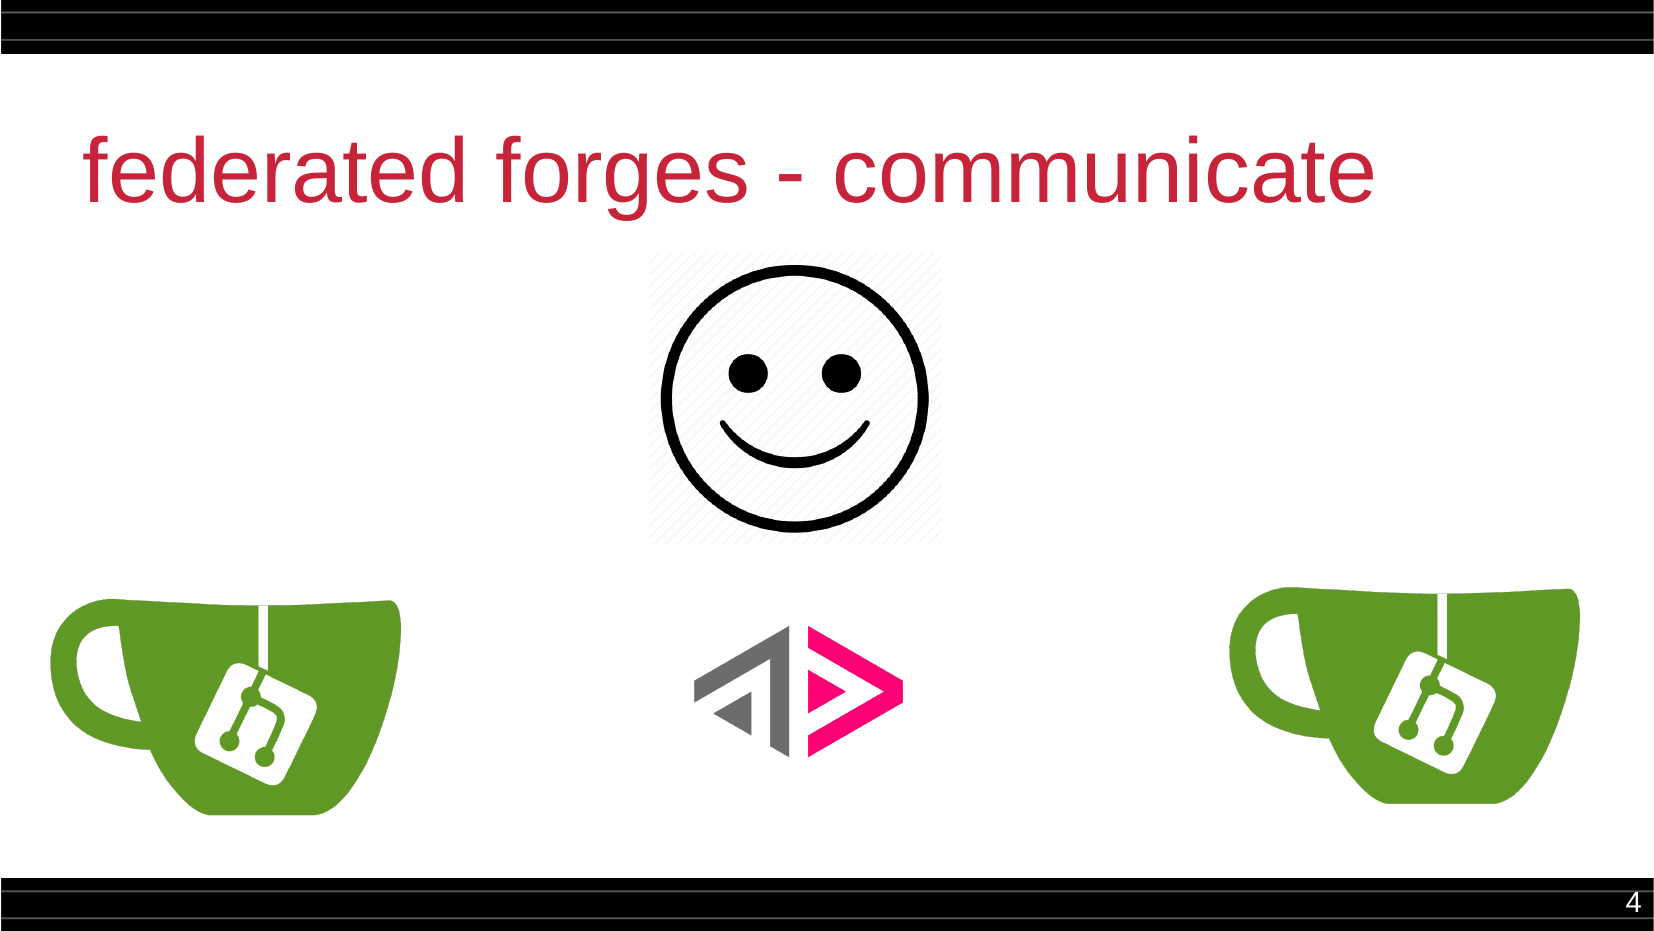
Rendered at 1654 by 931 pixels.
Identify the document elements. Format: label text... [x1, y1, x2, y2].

title federated forges - communicate [82, 92, 1571, 249]
picture [1, 0, 1654, 54]
picture [47, 519, 404, 877]
picture [1226, 507, 1583, 865]
picture [673, 566, 924, 817]
picture [1, 878, 1654, 931]
picture [649, 252, 941, 544]
